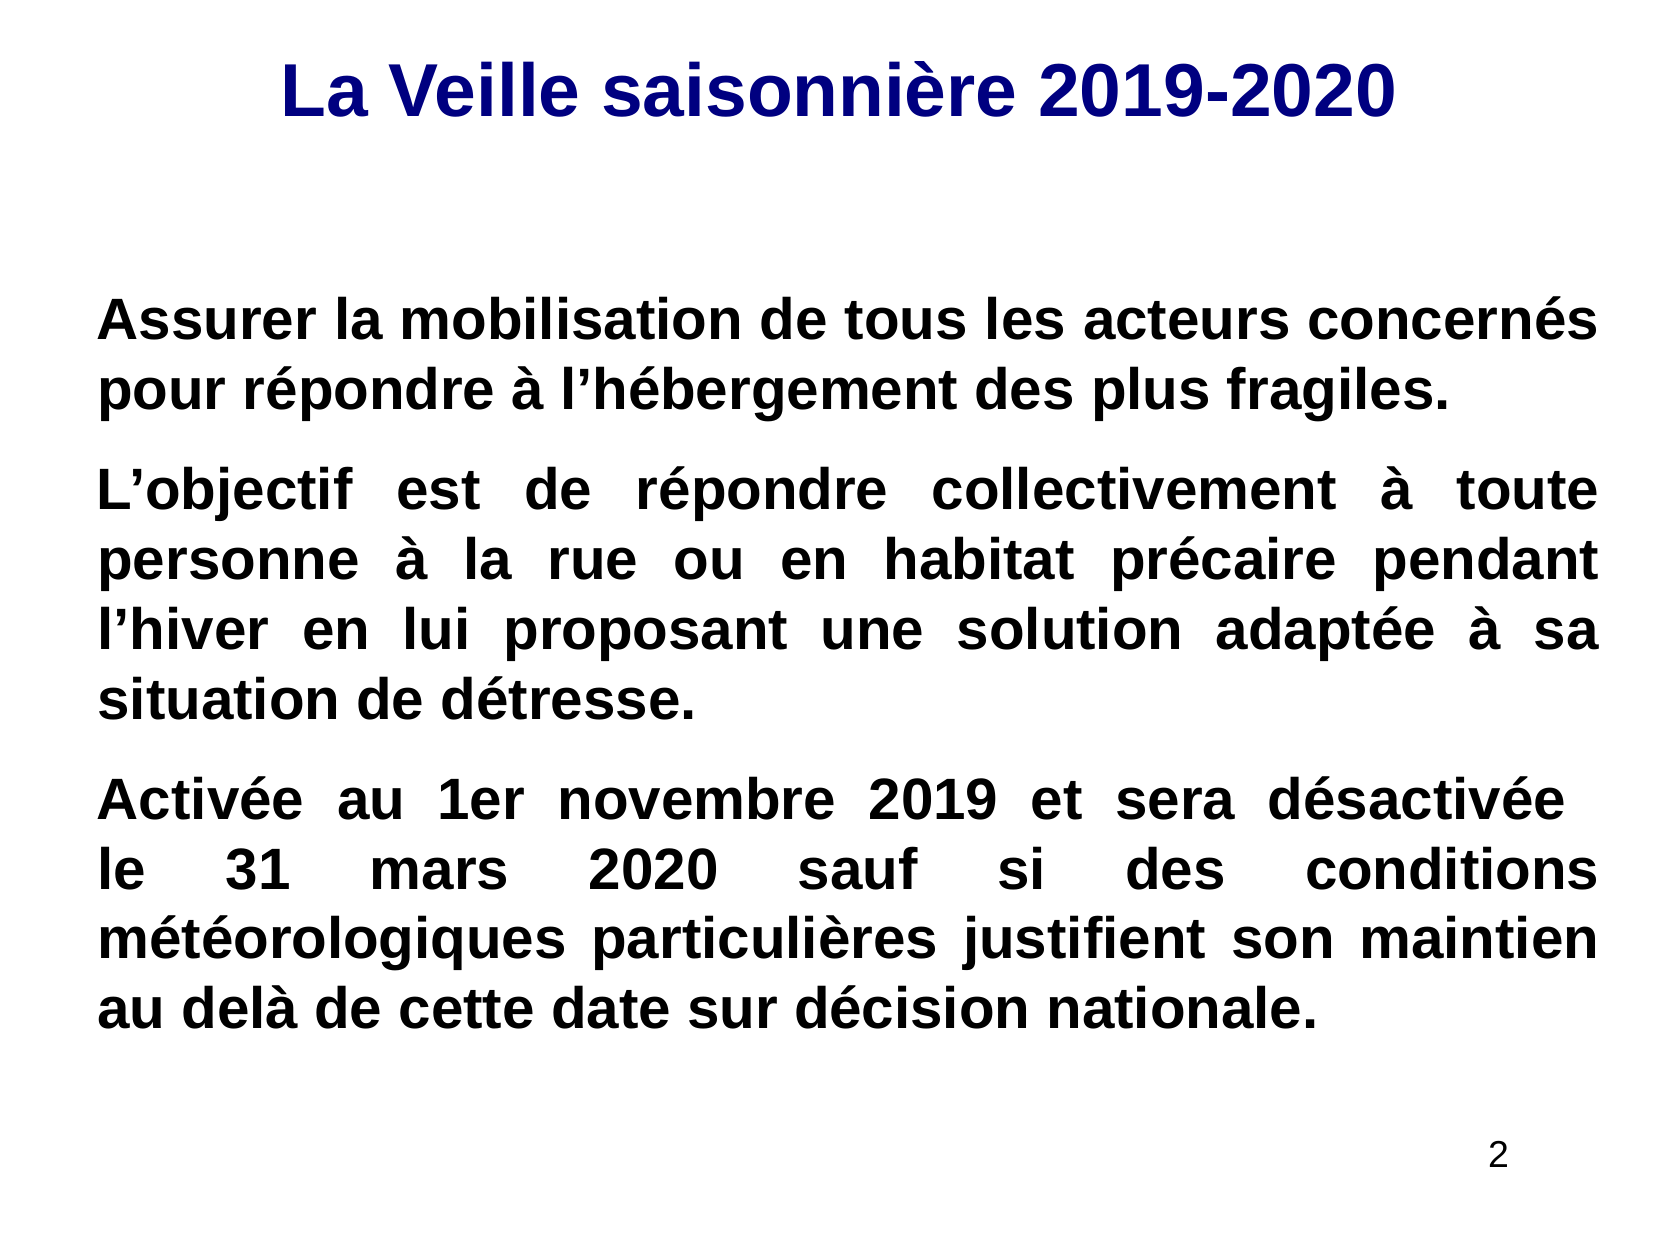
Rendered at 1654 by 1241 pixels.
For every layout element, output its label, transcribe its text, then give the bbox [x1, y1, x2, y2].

text_box <numéro> [1488, 1129, 1570, 1214]
text_box Assurer la mobilisation de tous les acteurs concernés pour répondre à l’hébergement des plus fragiles. L’objectif est de répondre collectivement à toute personne à la rue ou en habitat précaire pendant l’hiver en lui proposant une solution adaptée à sa situation de détresse. Activée au 1er novembre 2019 et sera désactivée le 31 mars 2020 sauf si des conditions météorologiques particulières justifient son maintien au delà de cette date sur décision nationale. [53, 177, 1601, 1170]
text_box La Veille saisonnière 2019-2020 [177, 41, 1477, 137]
